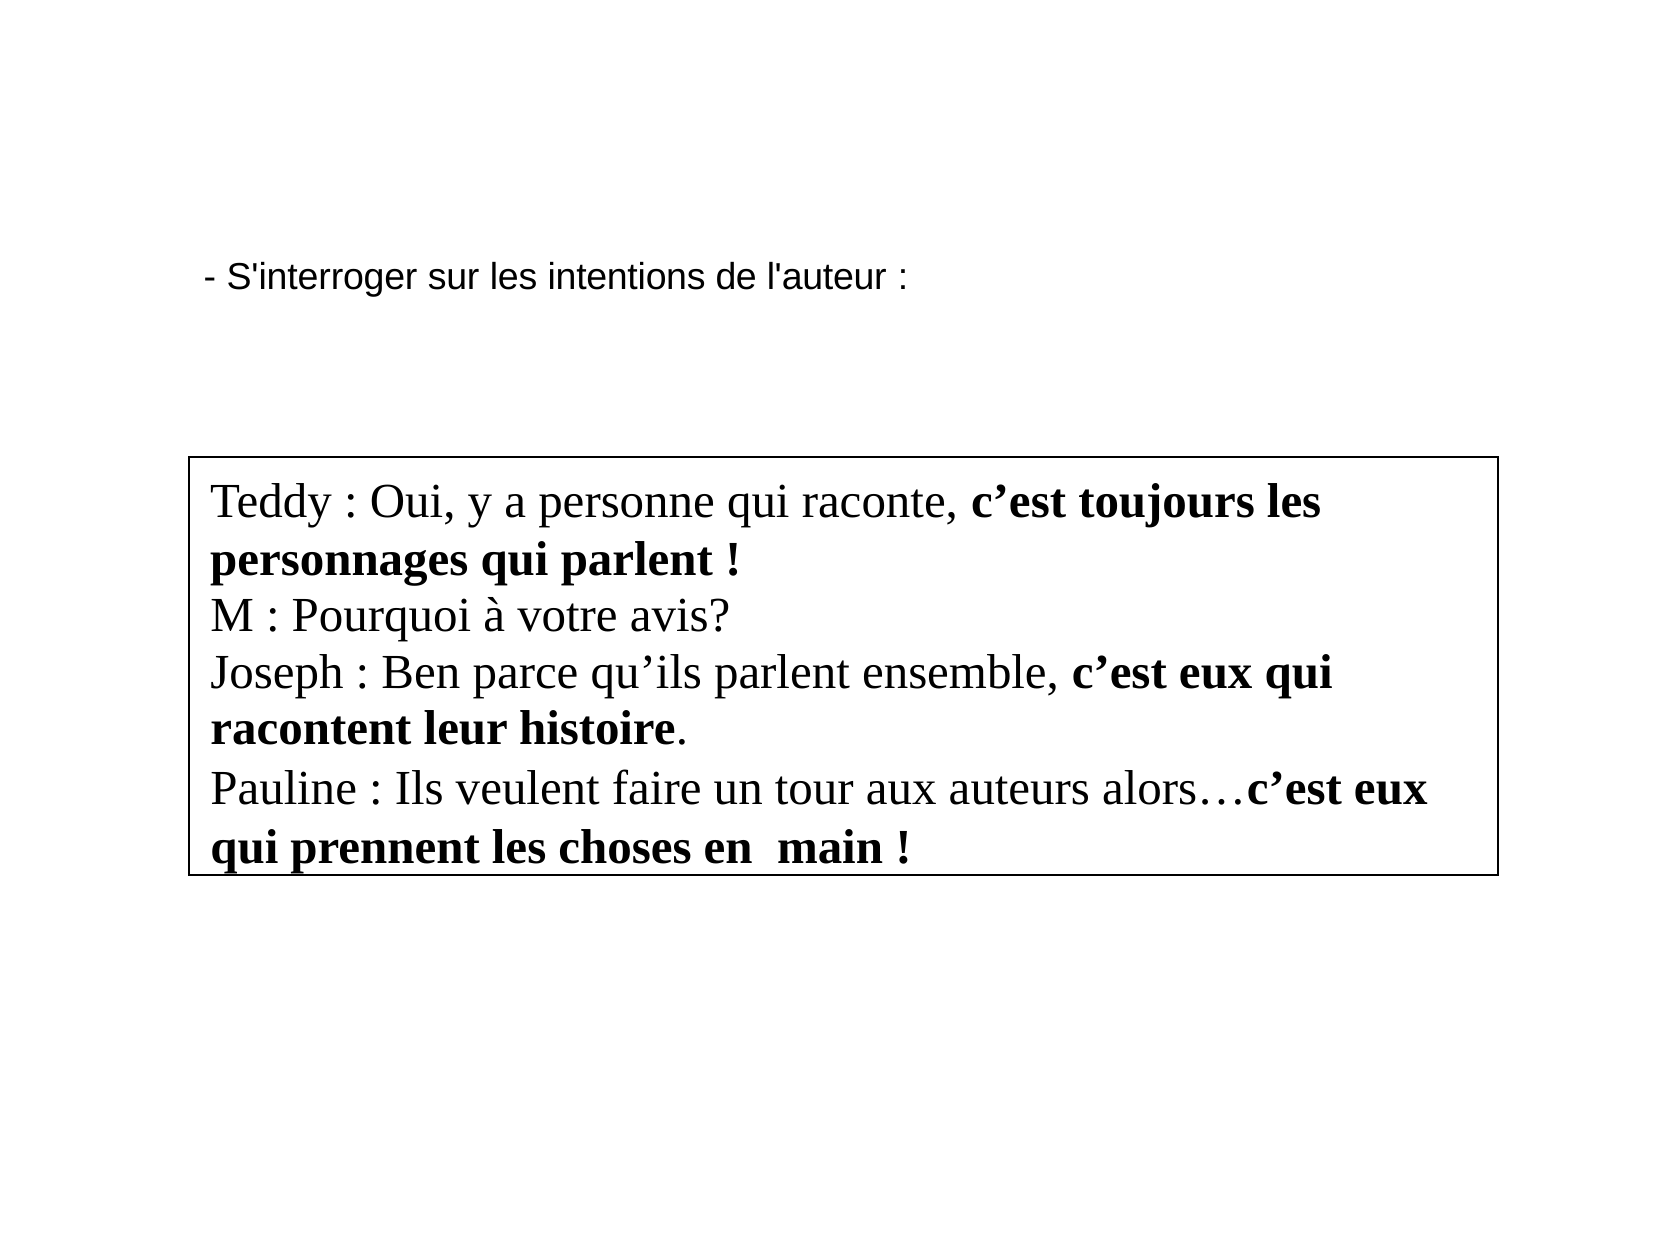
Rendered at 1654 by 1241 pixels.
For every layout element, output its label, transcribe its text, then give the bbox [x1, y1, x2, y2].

text_box - S'interroger sur les intentions de l'auteur : [201, 250, 917, 300]
text_box Teddy : Oui, y a personne qui raconte, c’est toujours les personnages qui parlent ! M : Pourquoi à votre avis? Joseph : Ben parce qu’ils parlent ensemble, c’est eux qui racontent leur histoire. Pauline : Ils veulent faire un tour aux auteurs alors…c’est eux qui prennent les choses en main ! [188, 457, 1498, 876]
